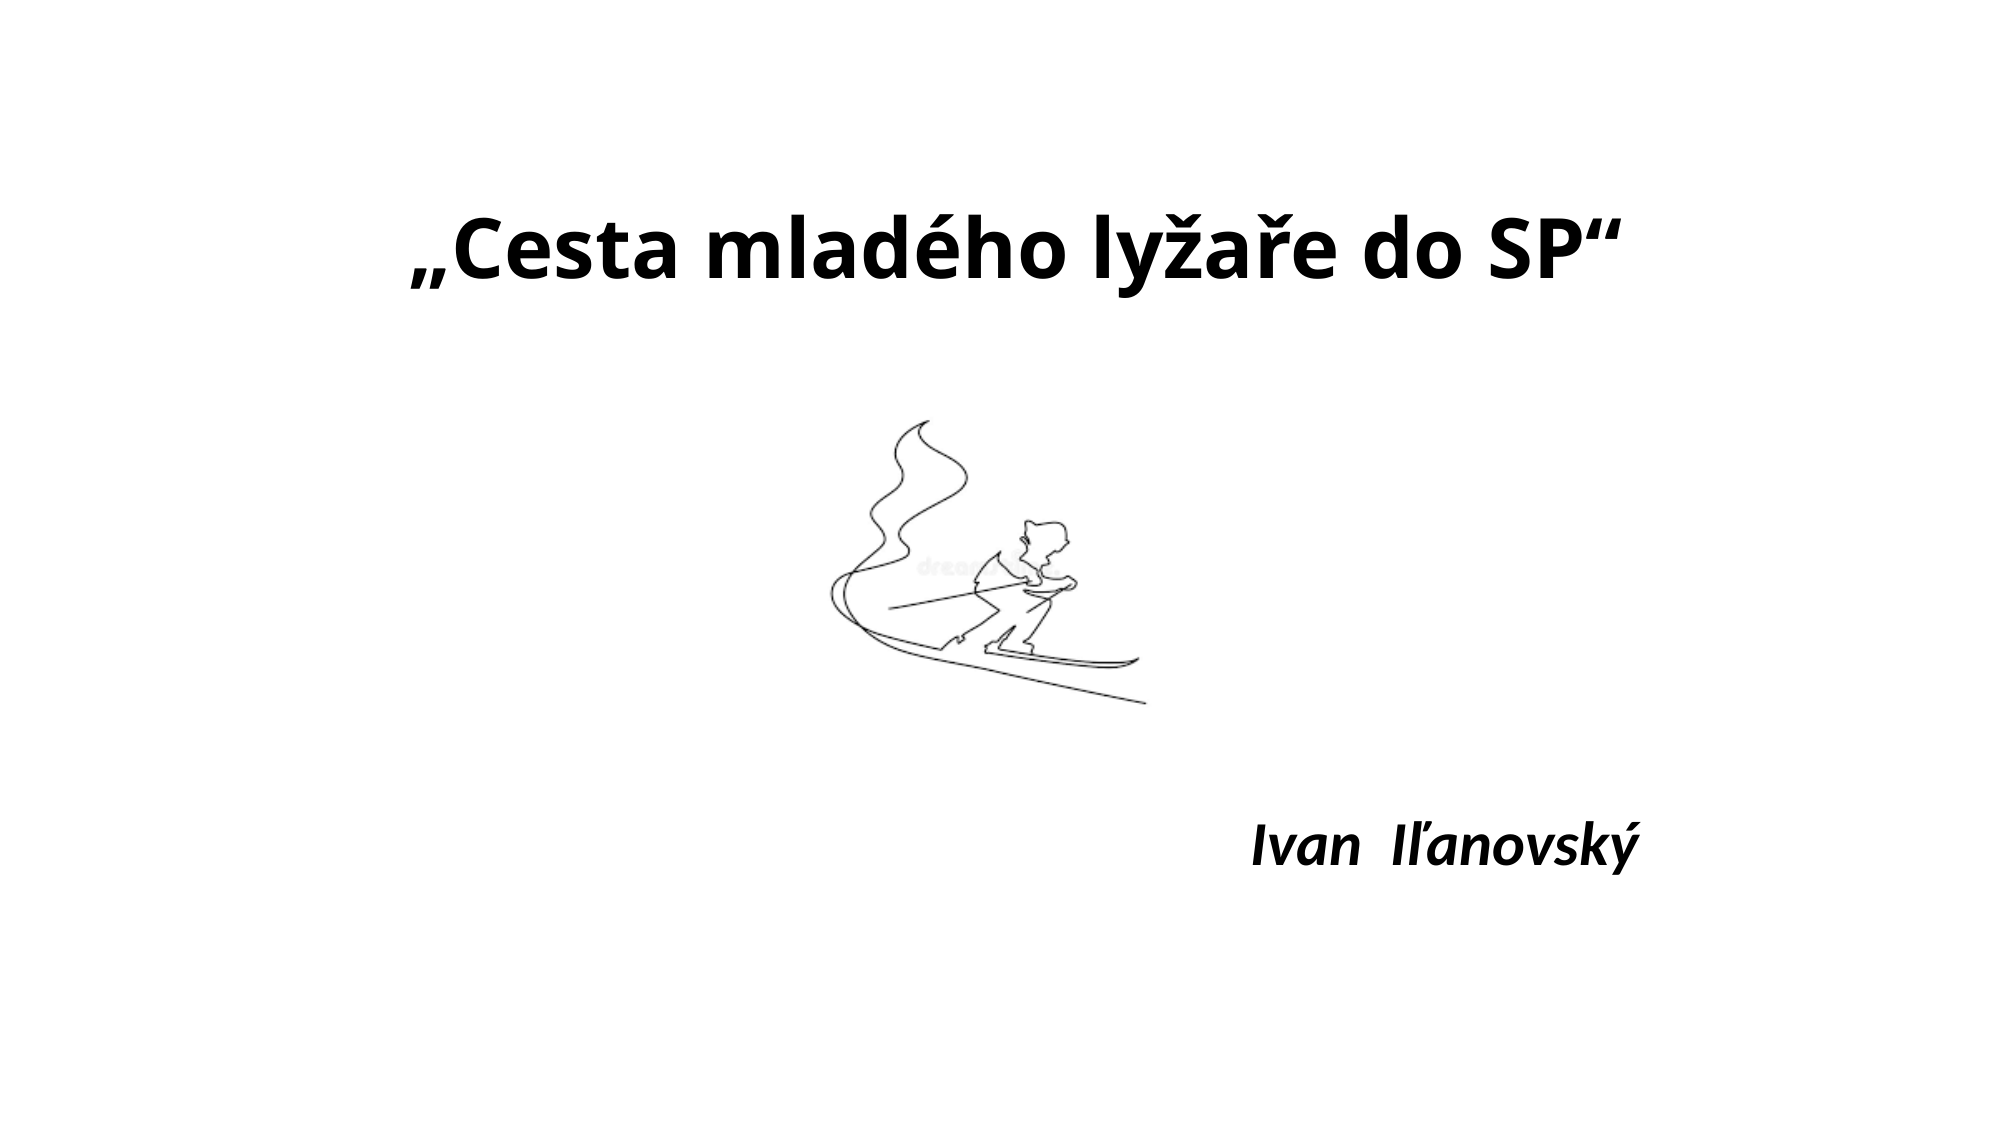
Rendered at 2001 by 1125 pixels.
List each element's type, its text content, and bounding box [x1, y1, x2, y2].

picture [802, 386, 1176, 739]
title „Cesta mladého lyžaře do SP“ [75, 155, 1957, 304]
subtitle Ivan Iľanovský [185, 804, 1836, 953]
